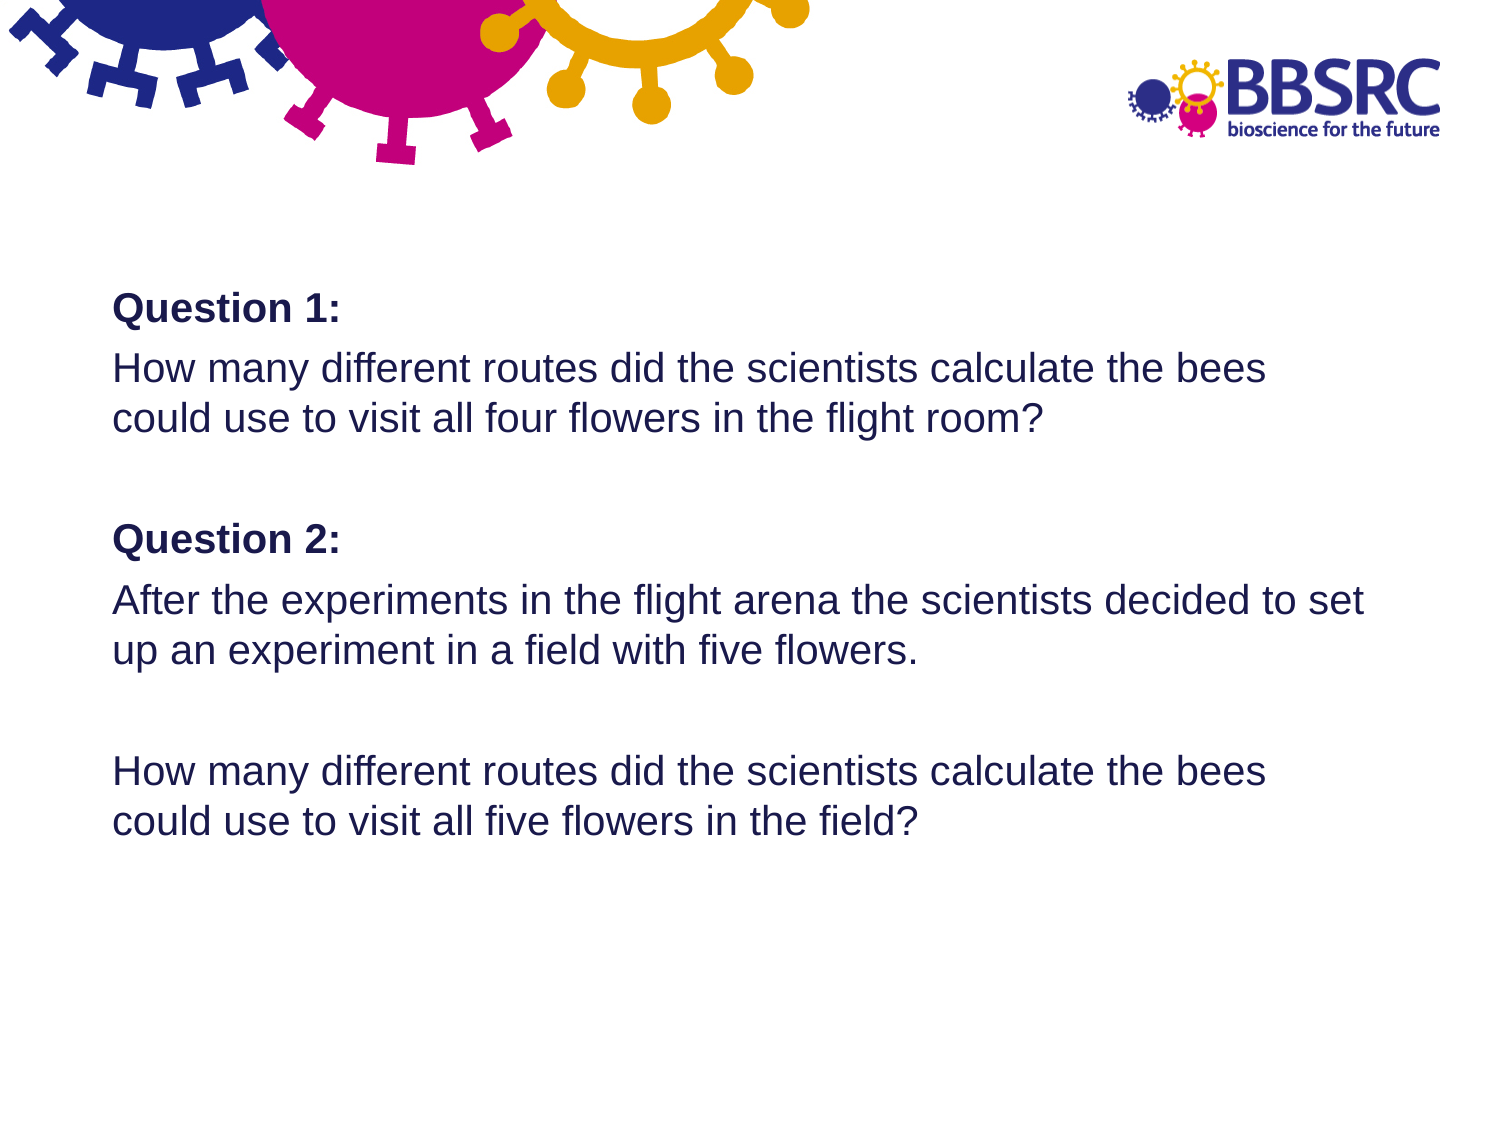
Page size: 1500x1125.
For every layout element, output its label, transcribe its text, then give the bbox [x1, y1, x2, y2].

list Question 1: How many different routes did the scientists calculate the bees could use to visit all four flowers in the flight room? Question 2: After the experiments in the flight arena the scientists decided to set up an experiment in a field with five flowers. How many different routes did the scientists calculate the bees could use to visit all five flowers in the field? [112, 219, 1377, 1012]
